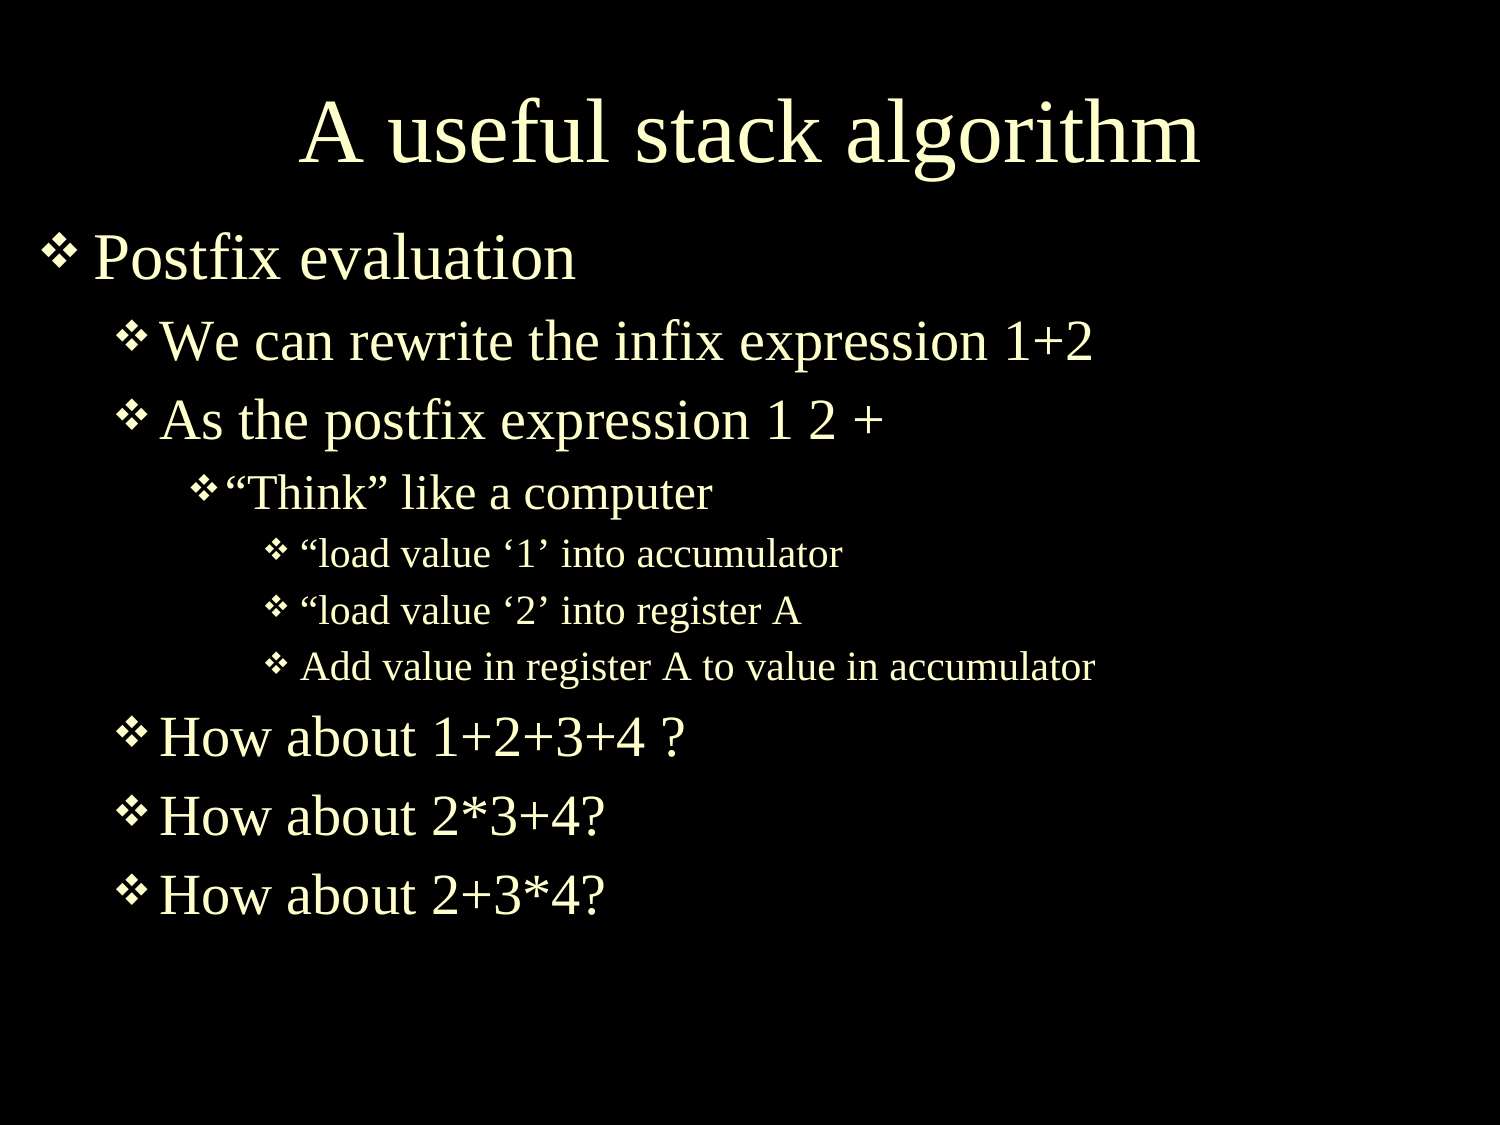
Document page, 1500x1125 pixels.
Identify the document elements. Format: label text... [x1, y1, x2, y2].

list Postfix evaluation We can rewrite the infix expression 1+2 As the postfix expression 1 2 + “Think” like a computer “load value ‘1’ into accumulator “load value ‘2’ into register A Add value in register A to value in accumulator How about 1+2+3+4 ? How about 2*3+4? How about 2+3*4? [22, 212, 1482, 1026]
title A useful stack algorithm [22, 62, 1480, 201]
